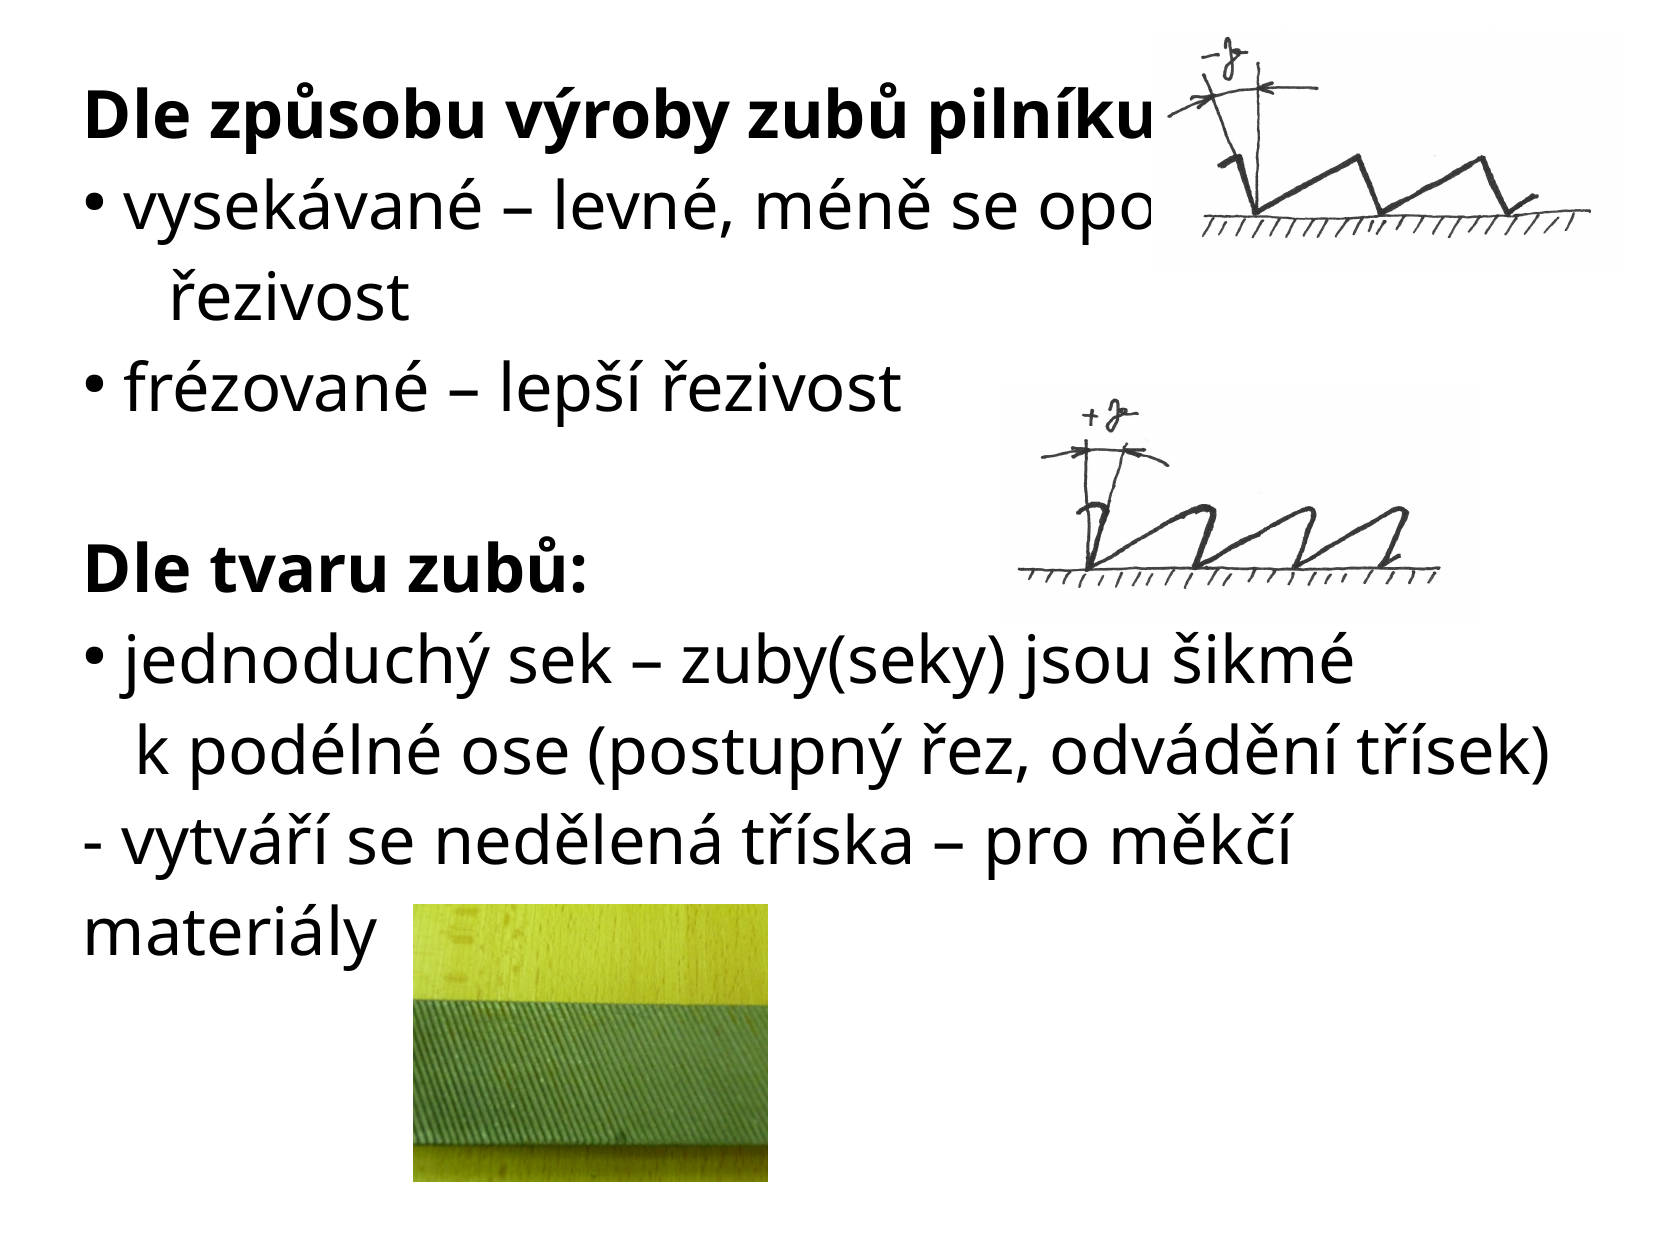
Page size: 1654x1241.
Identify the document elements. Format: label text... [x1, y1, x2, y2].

picture [1151, 29, 1625, 266]
subtitle Druhy pilníků Dle způsobu výroby zubů pilníku: vysekávané – levné, méně se opotřebí, menší řezivost frézované – lepší řezivost Dle tvaru zubů: jednoduchý sek – zuby(seky) jsou šikmé k podélné ose (postupný řez, odvádění třísek) - vytváří se nedělená tříska – pro měkčí materiály [82, 13, 1571, 1211]
picture [1003, 383, 1477, 621]
picture [413, 904, 768, 1182]
